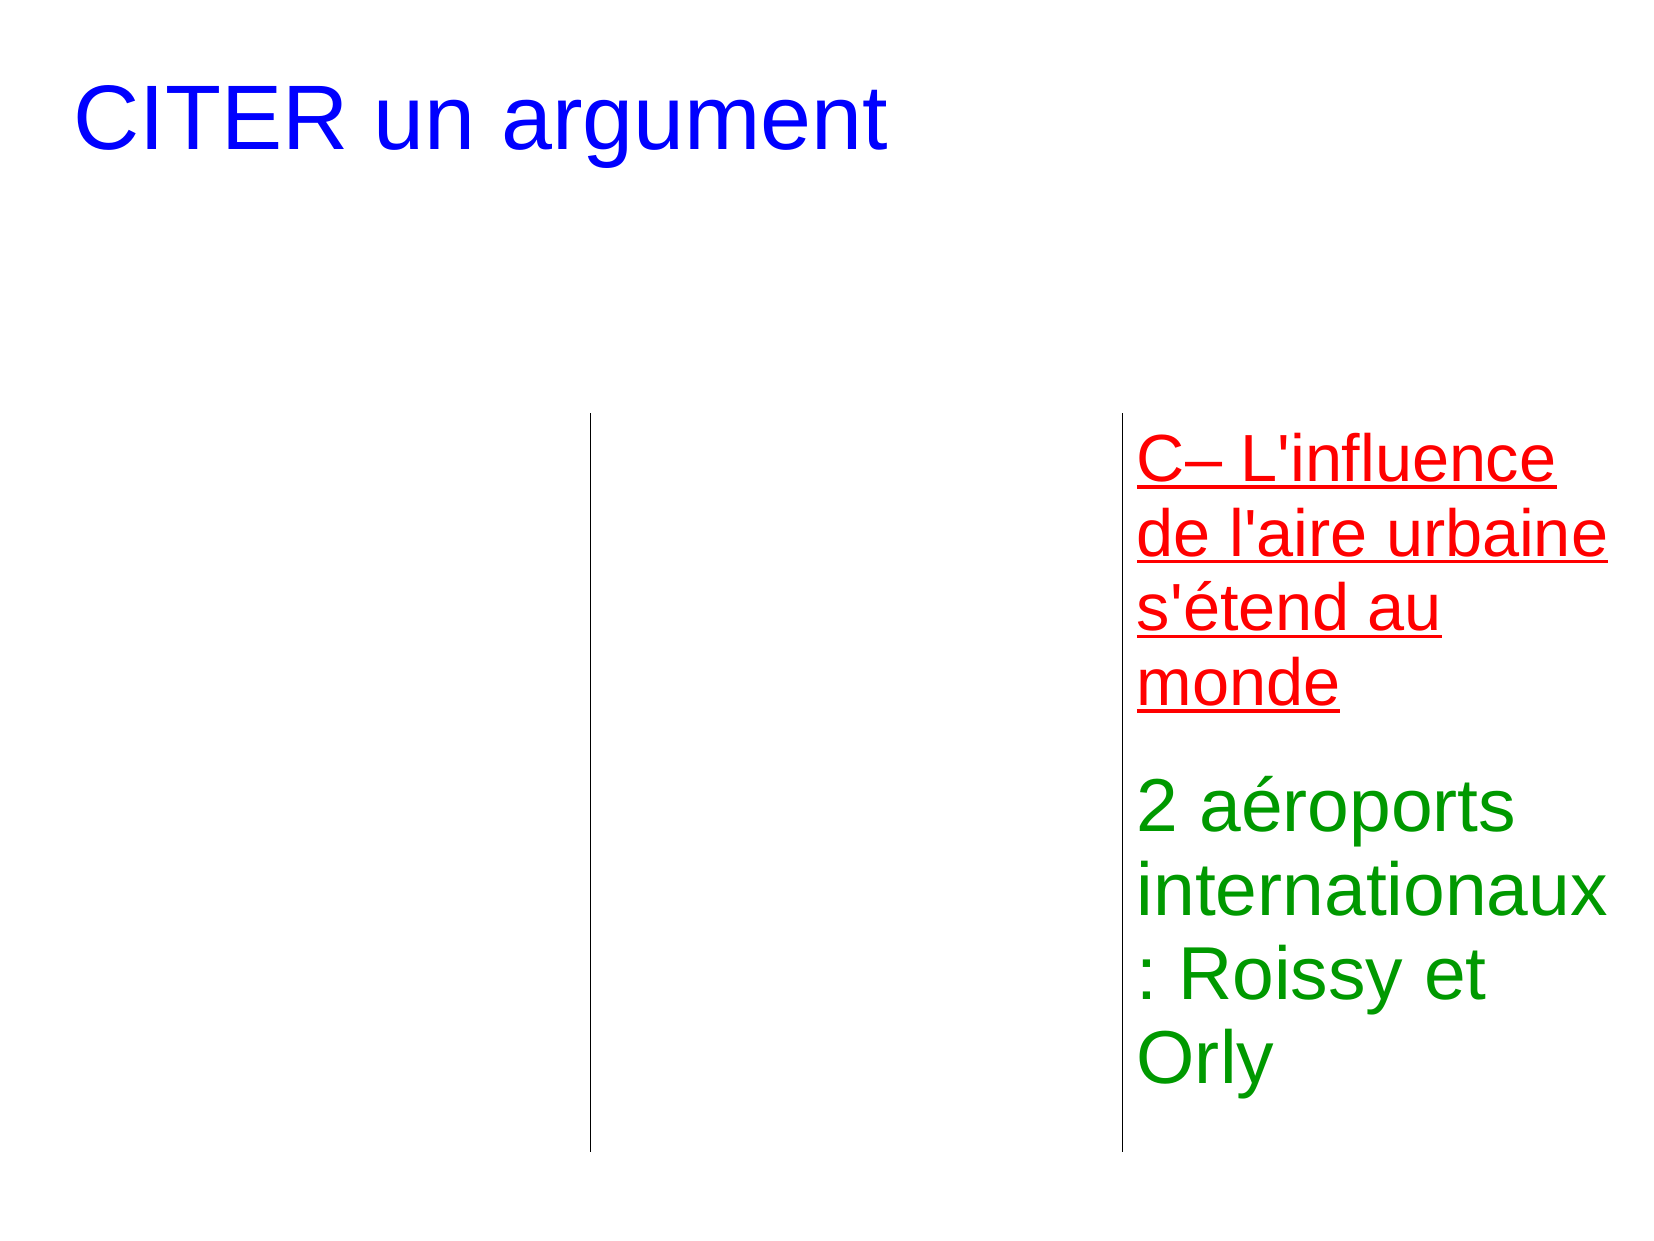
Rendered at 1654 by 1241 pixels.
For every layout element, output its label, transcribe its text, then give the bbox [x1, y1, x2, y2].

text_box 2 aéroports internationaux : Roissy et Orly [1122, 756, 1654, 1153]
text_box C– L'influence de l'aire urbaine s'étend au monde [1122, 413, 1654, 728]
text_box CITER un argument [59, 59, 1565, 177]
